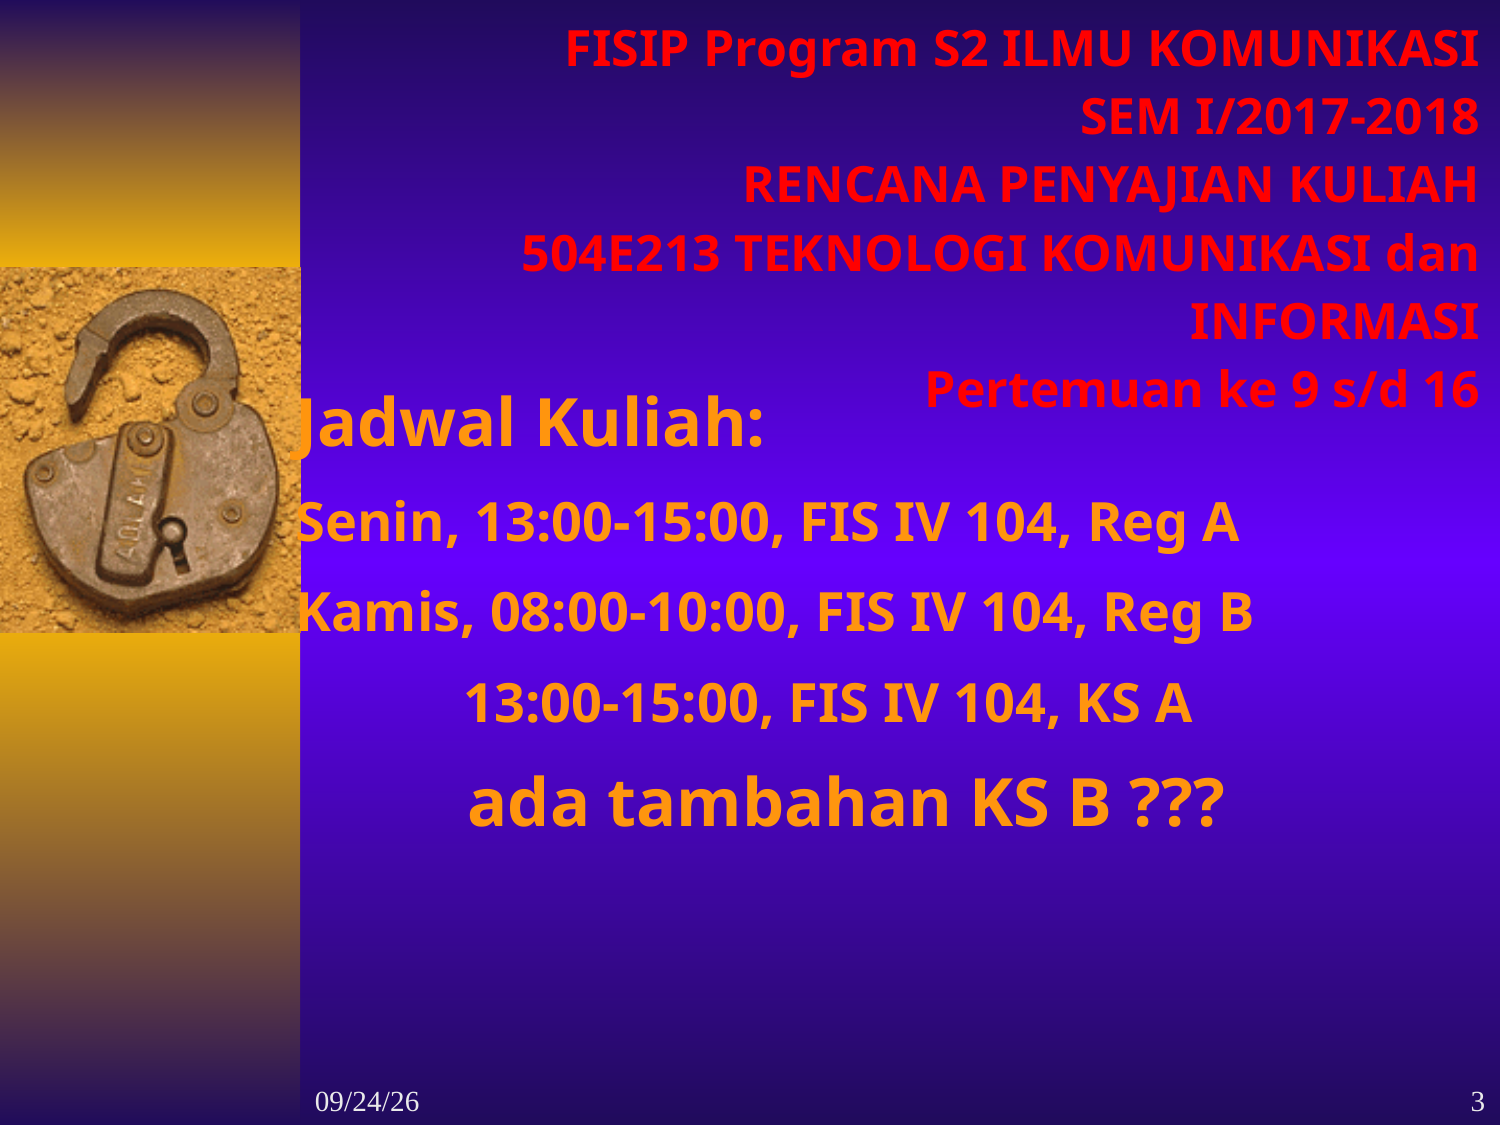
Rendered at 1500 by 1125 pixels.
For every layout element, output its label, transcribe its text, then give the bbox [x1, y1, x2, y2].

picture [0, 267, 301, 633]
subtitle Jadwal Kuliah: Senin, 13:00-15:00, FIS IV 104, Reg A Kamis, 08:00-10:00, FIS IV 104, Reg B 13:00-15:00, FIS IV 104, KS A ada tambahan KS B ??? [295, 402, 1477, 927]
title FISIP Program S2 ILMU KOMUNIKASI SEM I/2017-2018 RENCANA PENYAJIAN KULIAH 504E213 TEKNOLOGI KOMUNIKASI dan INFORMASI Pertemuan ke 9 s/d 16 [342, 34, 1480, 401]
